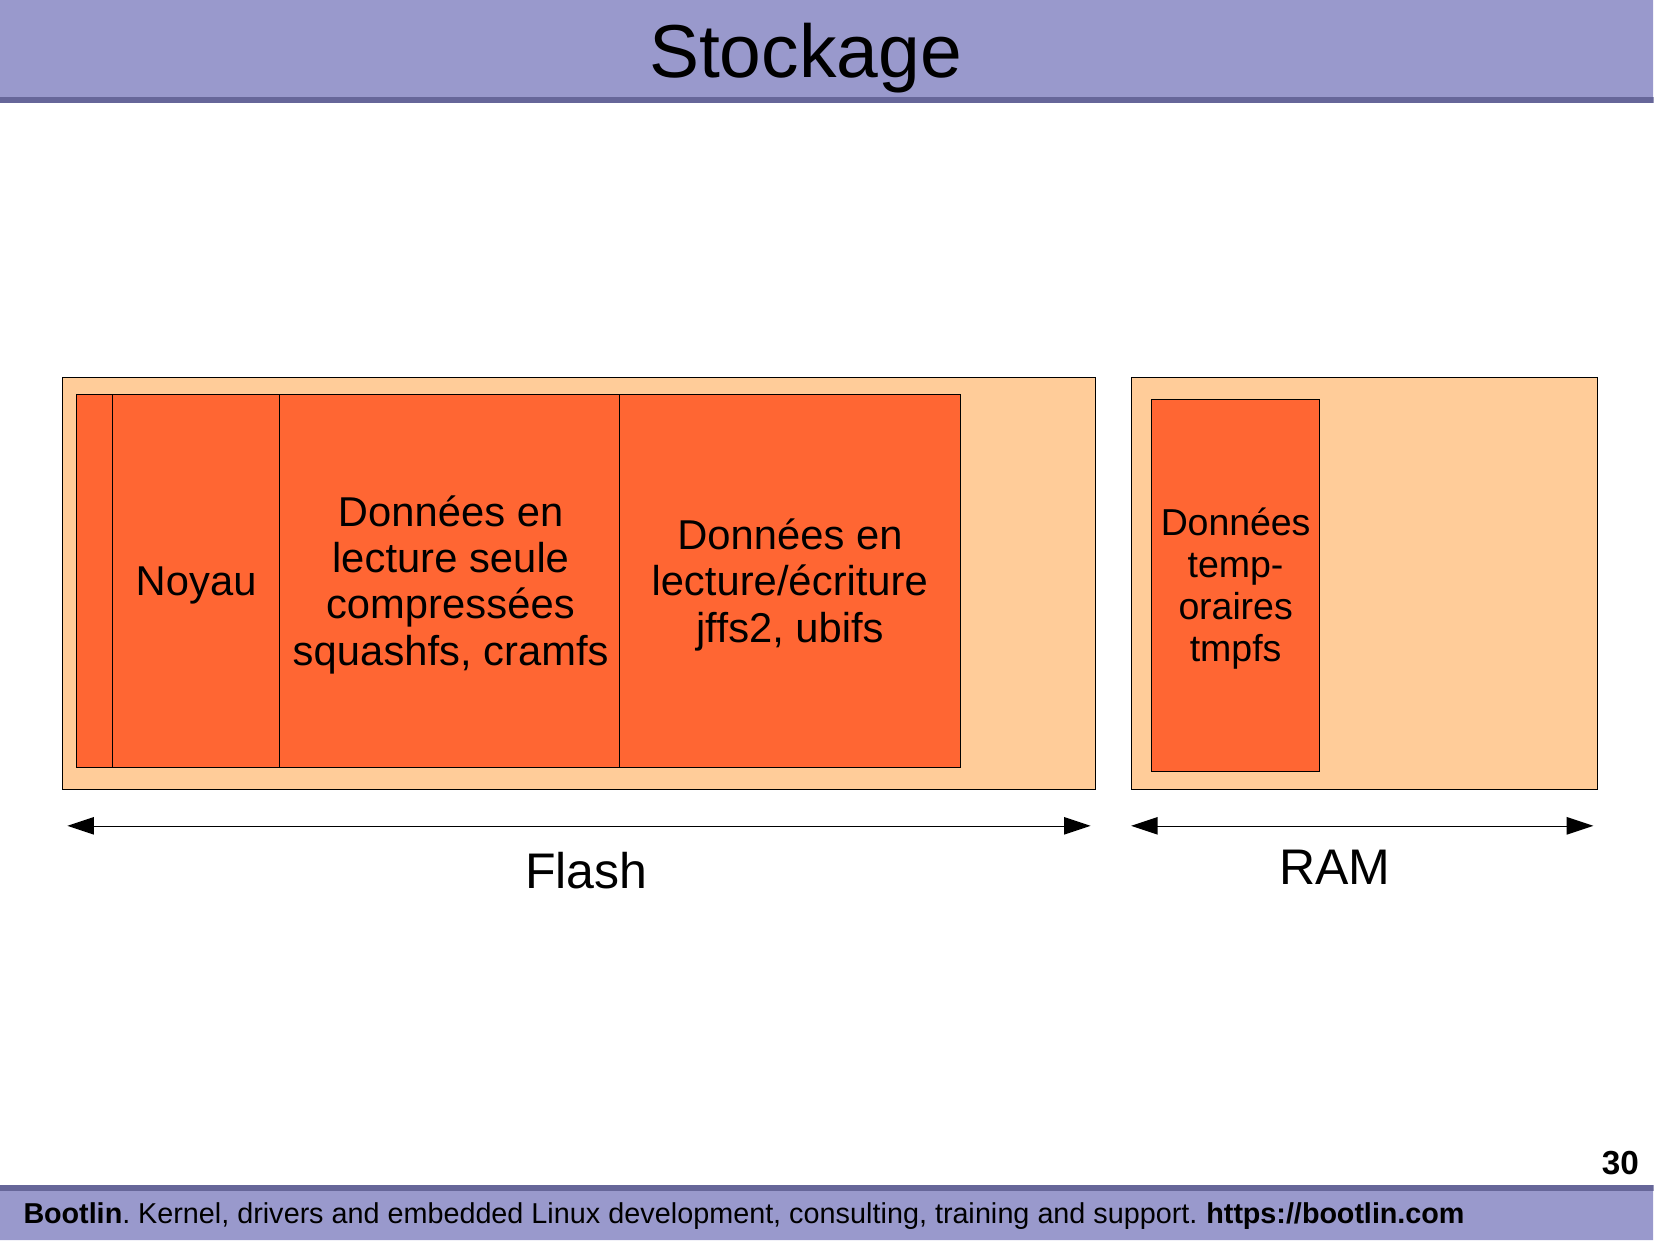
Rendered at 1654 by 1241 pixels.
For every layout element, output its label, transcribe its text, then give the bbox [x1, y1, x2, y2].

text_box Flash [525, 843, 674, 906]
text_box Données en lecture/écriture jffs2, ubifs [619, 394, 961, 768]
text_box RAM [1279, 839, 1428, 902]
text_box [62, 377, 1096, 790]
title Stockage [60, 5, 1551, 97]
text_box [1131, 377, 1598, 790]
text_box Données temp- oraires tmpfs [1151, 399, 1320, 772]
text_box Données en lecture seule compressées squashfs, cramfs [279, 394, 619, 768]
text_box Noyau [112, 394, 279, 768]
